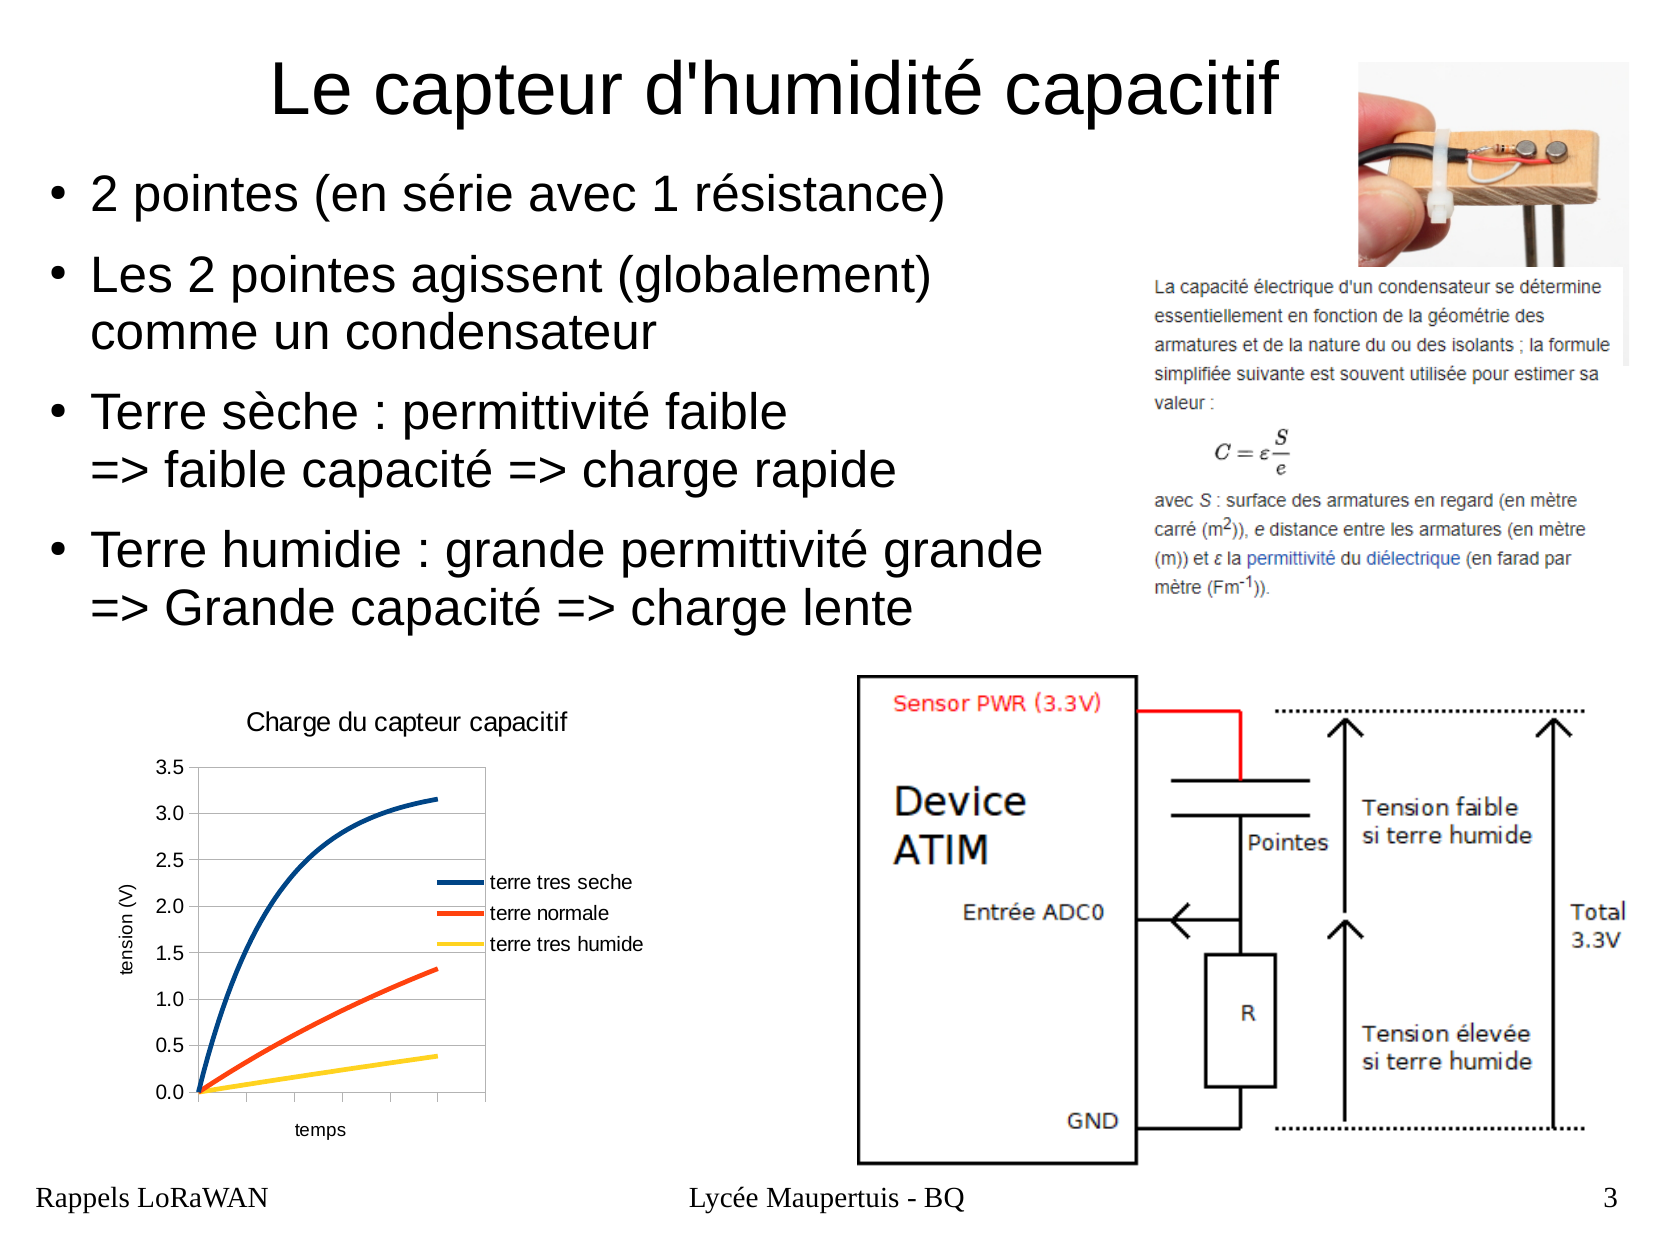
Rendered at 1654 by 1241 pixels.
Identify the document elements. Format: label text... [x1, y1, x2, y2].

list 2 pointes (en série avec 1 résistance) Les 2 pointes agissent (globalement) comme un condensateur Terre sèche : permittivité faible => faible capacité => charge rapide Terre humidie : grande permittivité grande => Grande capacité => charge lente [35, 165, 1060, 647]
picture [857, 675, 1630, 1169]
picture [1148, 62, 1630, 611]
chart [82, 681, 732, 1172]
title Le capteur d'humidité capacitif [35, 35, 1619, 142]
